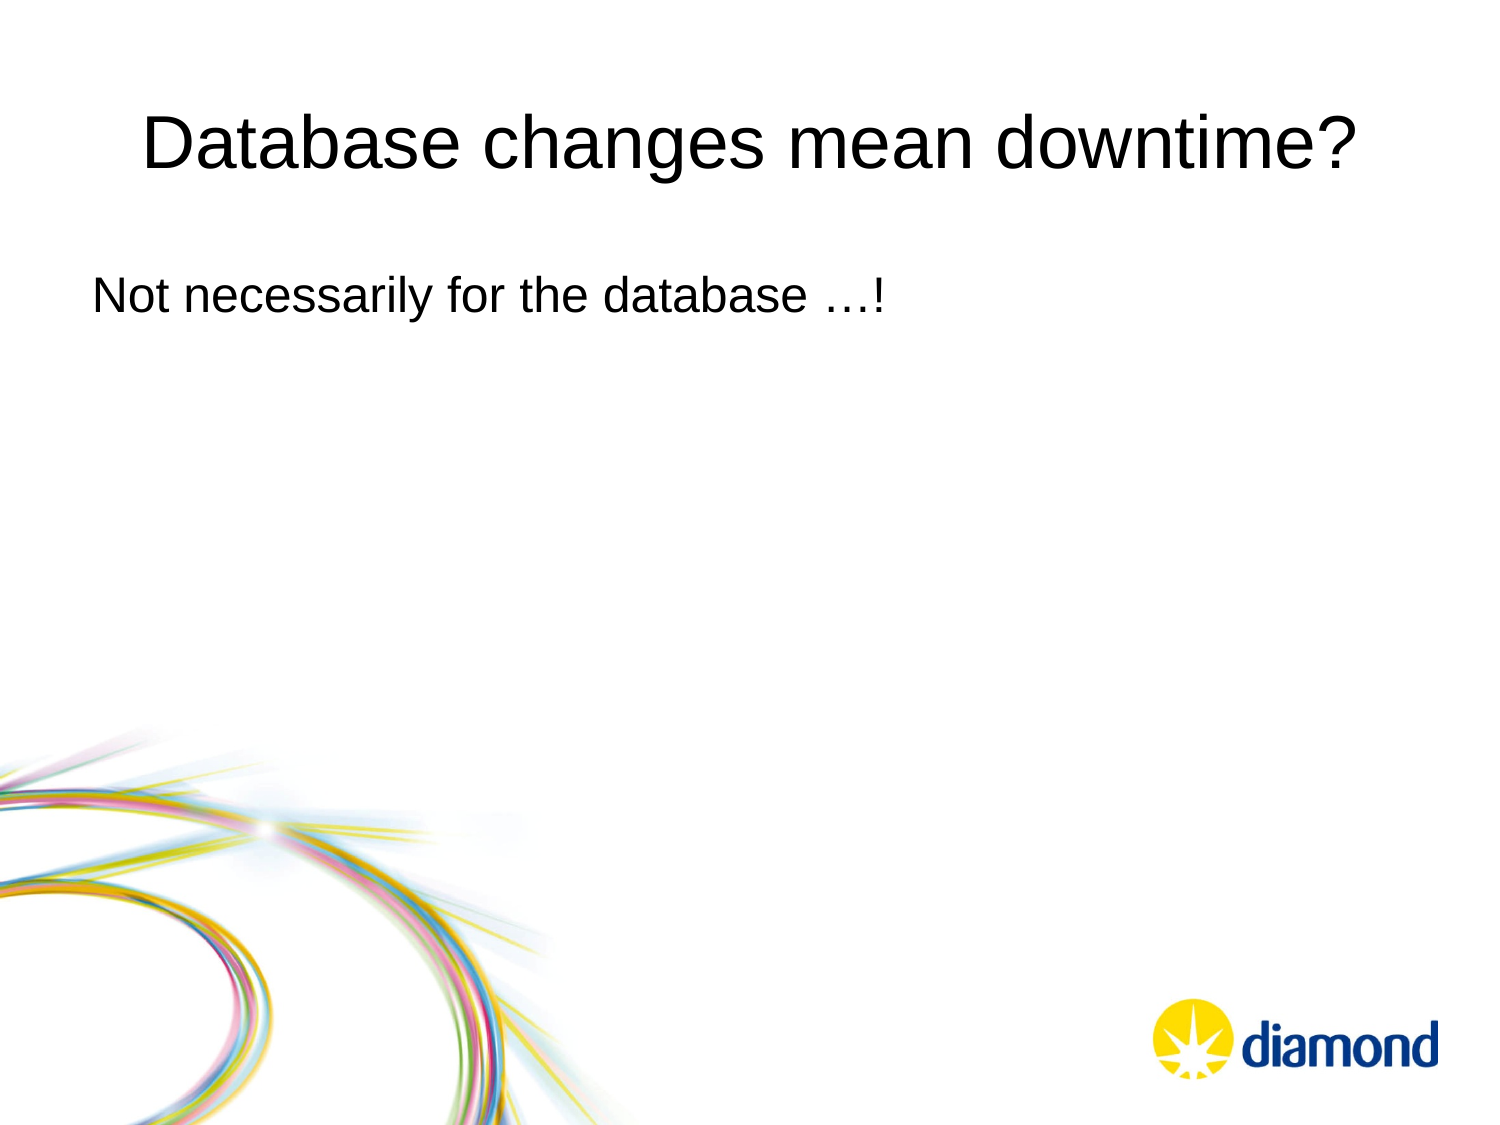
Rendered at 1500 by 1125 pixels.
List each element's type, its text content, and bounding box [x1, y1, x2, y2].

list Not necessarily for the database …! [76, 255, 1427, 998]
title Database changes mean downtime? [75, 45, 1425, 233]
picture [0, 587, 1438, 1125]
